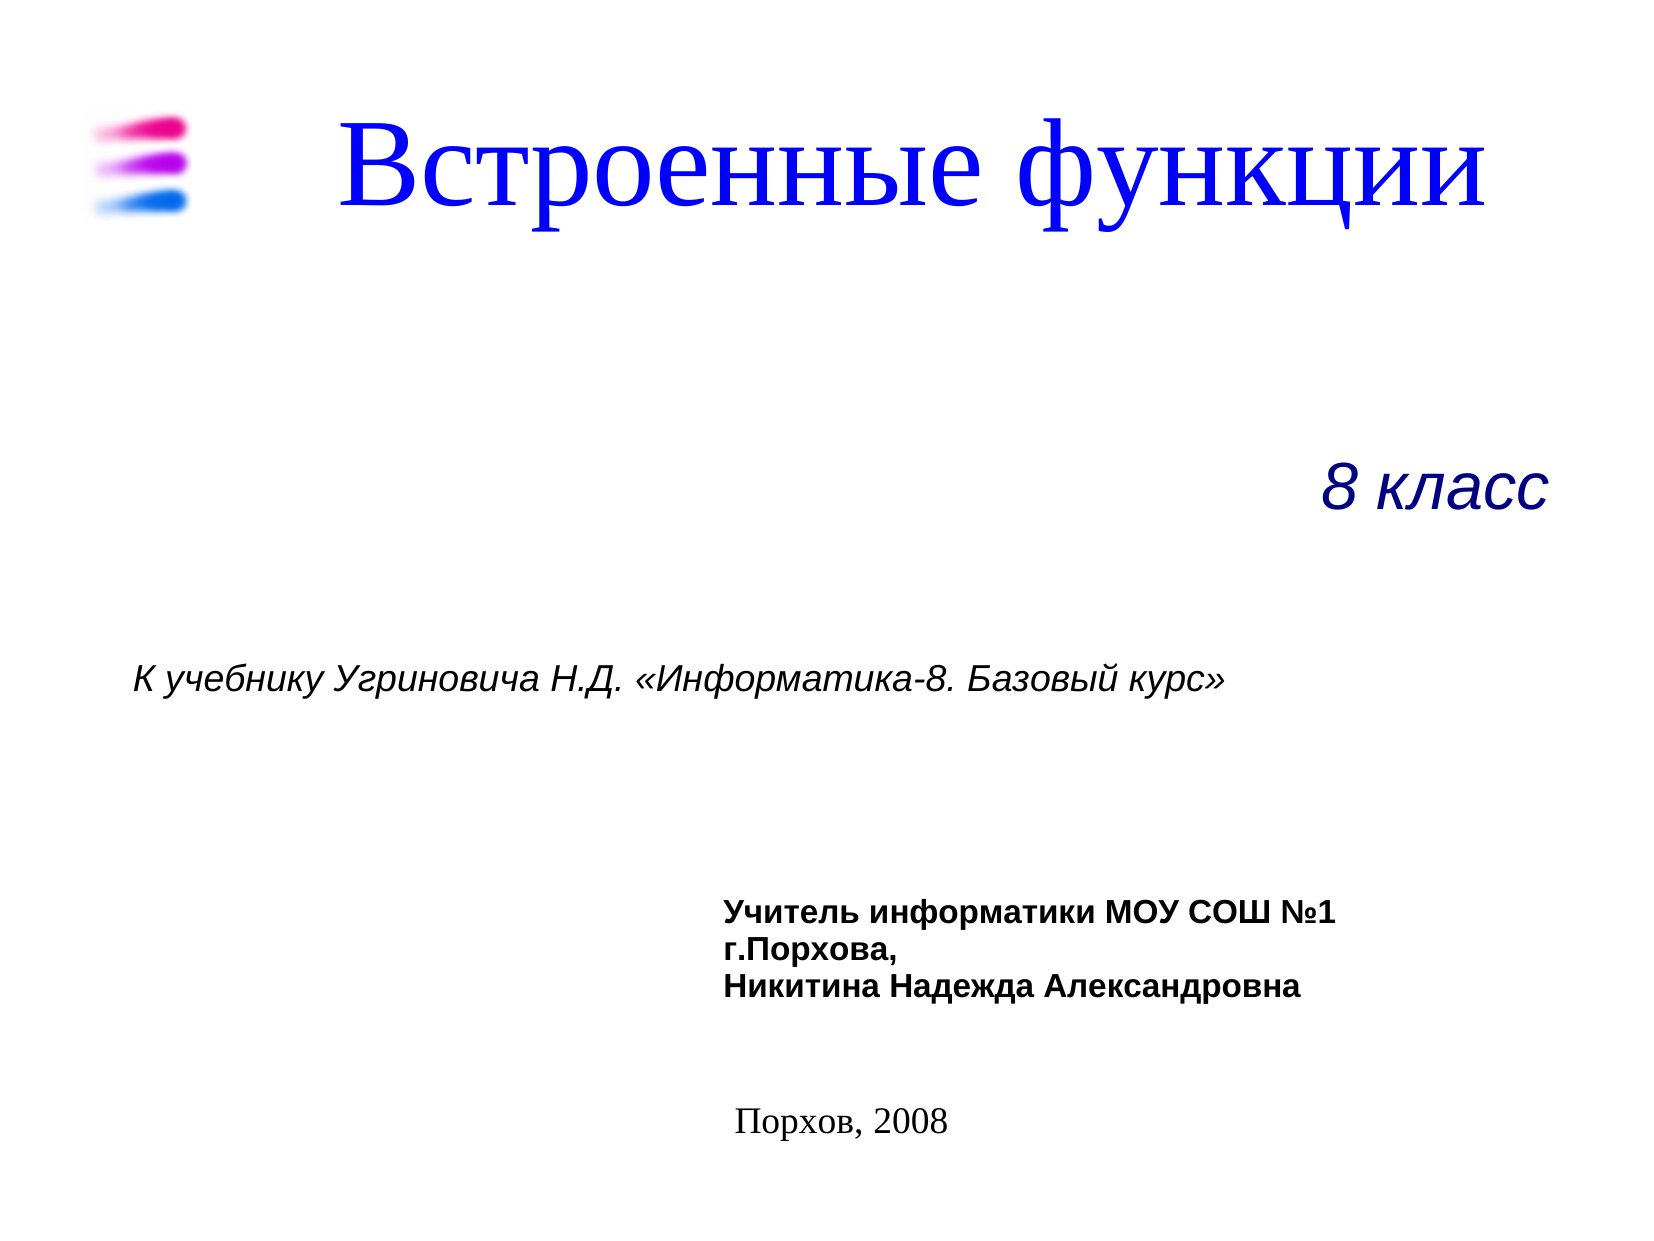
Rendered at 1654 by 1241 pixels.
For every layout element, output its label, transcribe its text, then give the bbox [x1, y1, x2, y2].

text_box Учитель информатики МОУ СОШ №1 г.Порхова, Никитина Надежда Александровна [708, 885, 1536, 978]
text_box Порхов, 2008 [561, 1092, 1123, 1150]
subtitle Встроенные функции [206, 0, 1619, 327]
text_box 8 класс [1306, 441, 1565, 532]
picture [83, 110, 192, 224]
text_box К учебнику Угриновича Н.Д. «Информатика-8. Базовый курс» [118, 649, 1418, 736]
